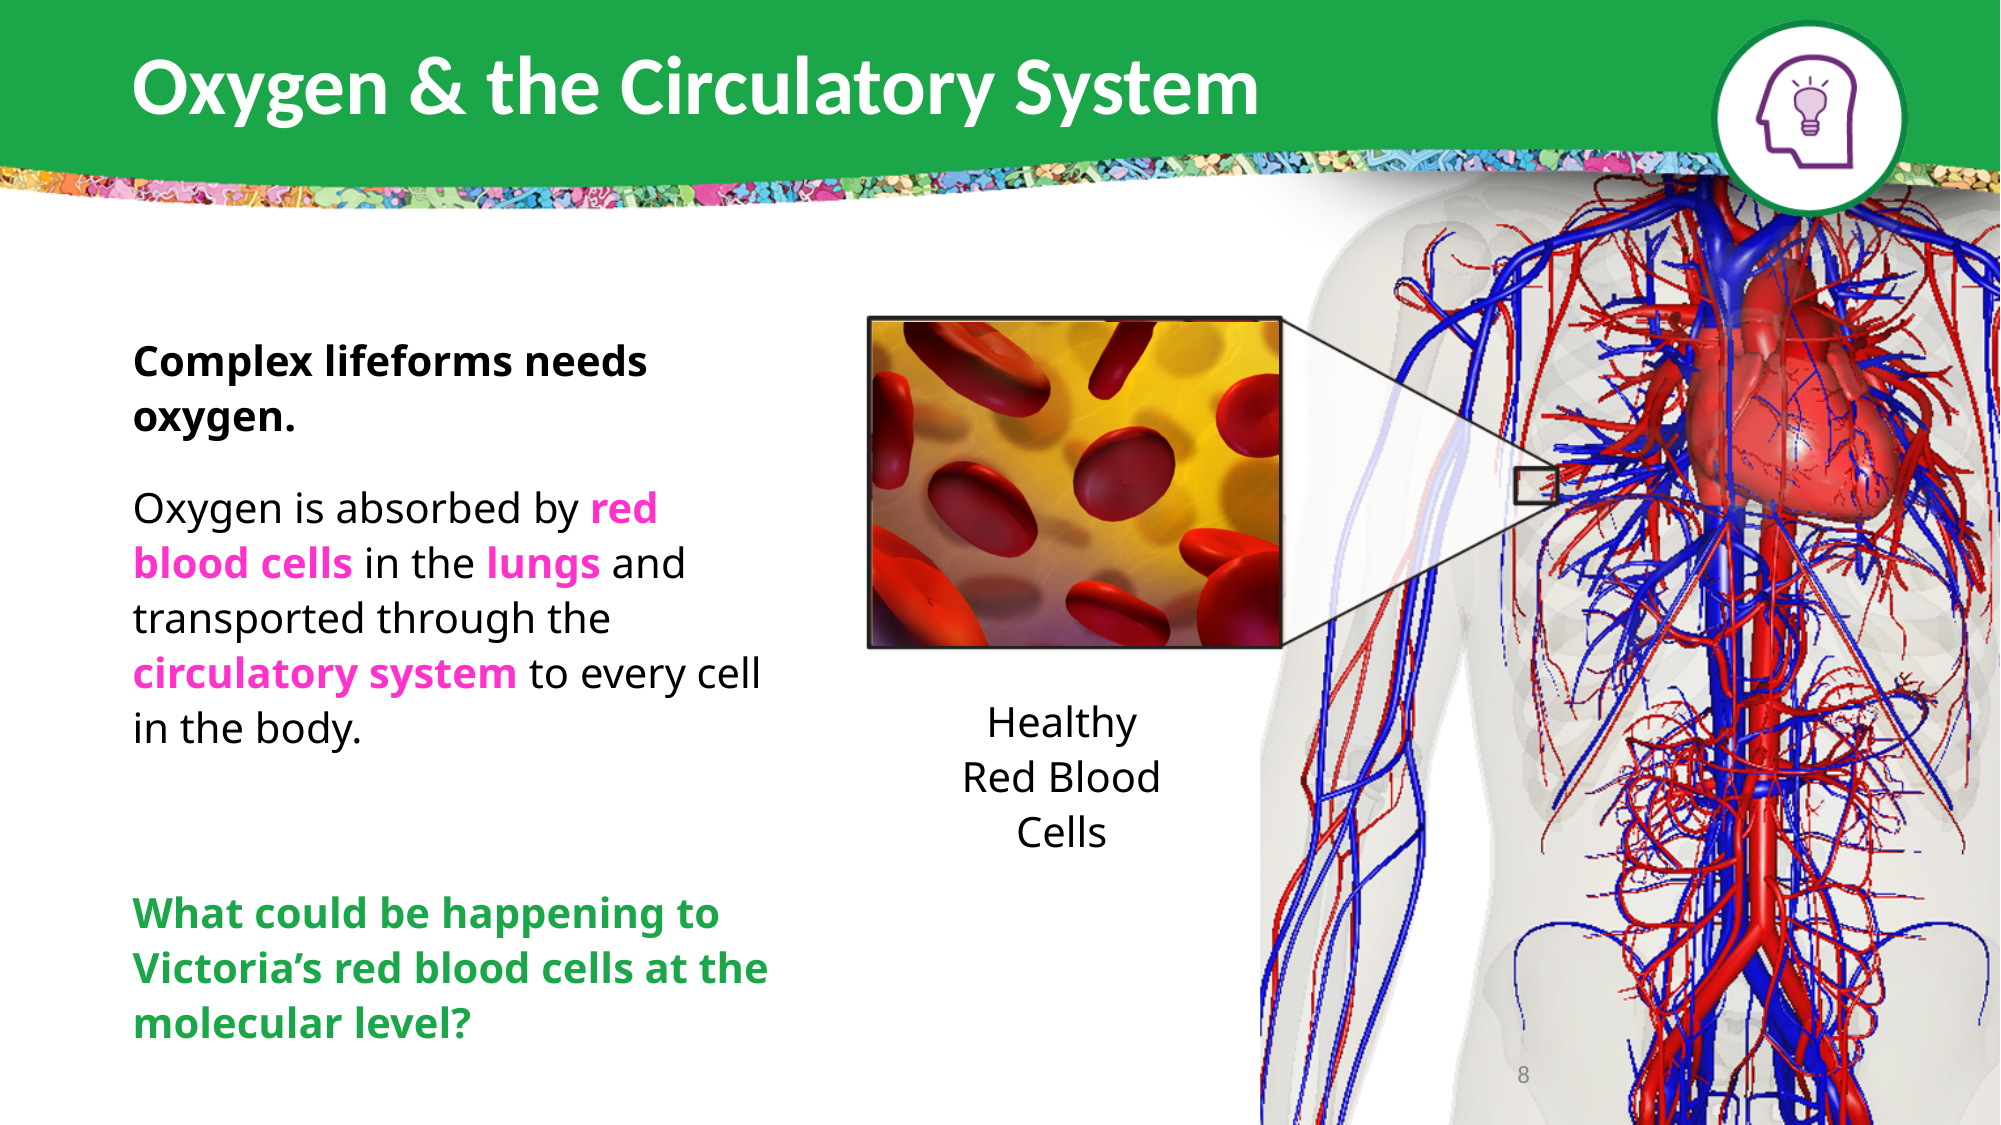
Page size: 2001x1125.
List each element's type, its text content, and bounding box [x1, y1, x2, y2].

text_box Oxygen & the Circulatory System [117, 0, 1698, 164]
picture [0, 0, 2000, 1125]
text_box Complex lifeforms needs oxygen. Oxygen is absorbed by red blood cells in the lungs and transported through the circulatory system to every cell in the body. What could be happening to Victoria’s red blood cells at the molecular level? [117, 322, 792, 1040]
text_box Healthy Red Blood Cells [935, 683, 1189, 808]
slide_number 8 [1502, 1043, 1948, 1104]
